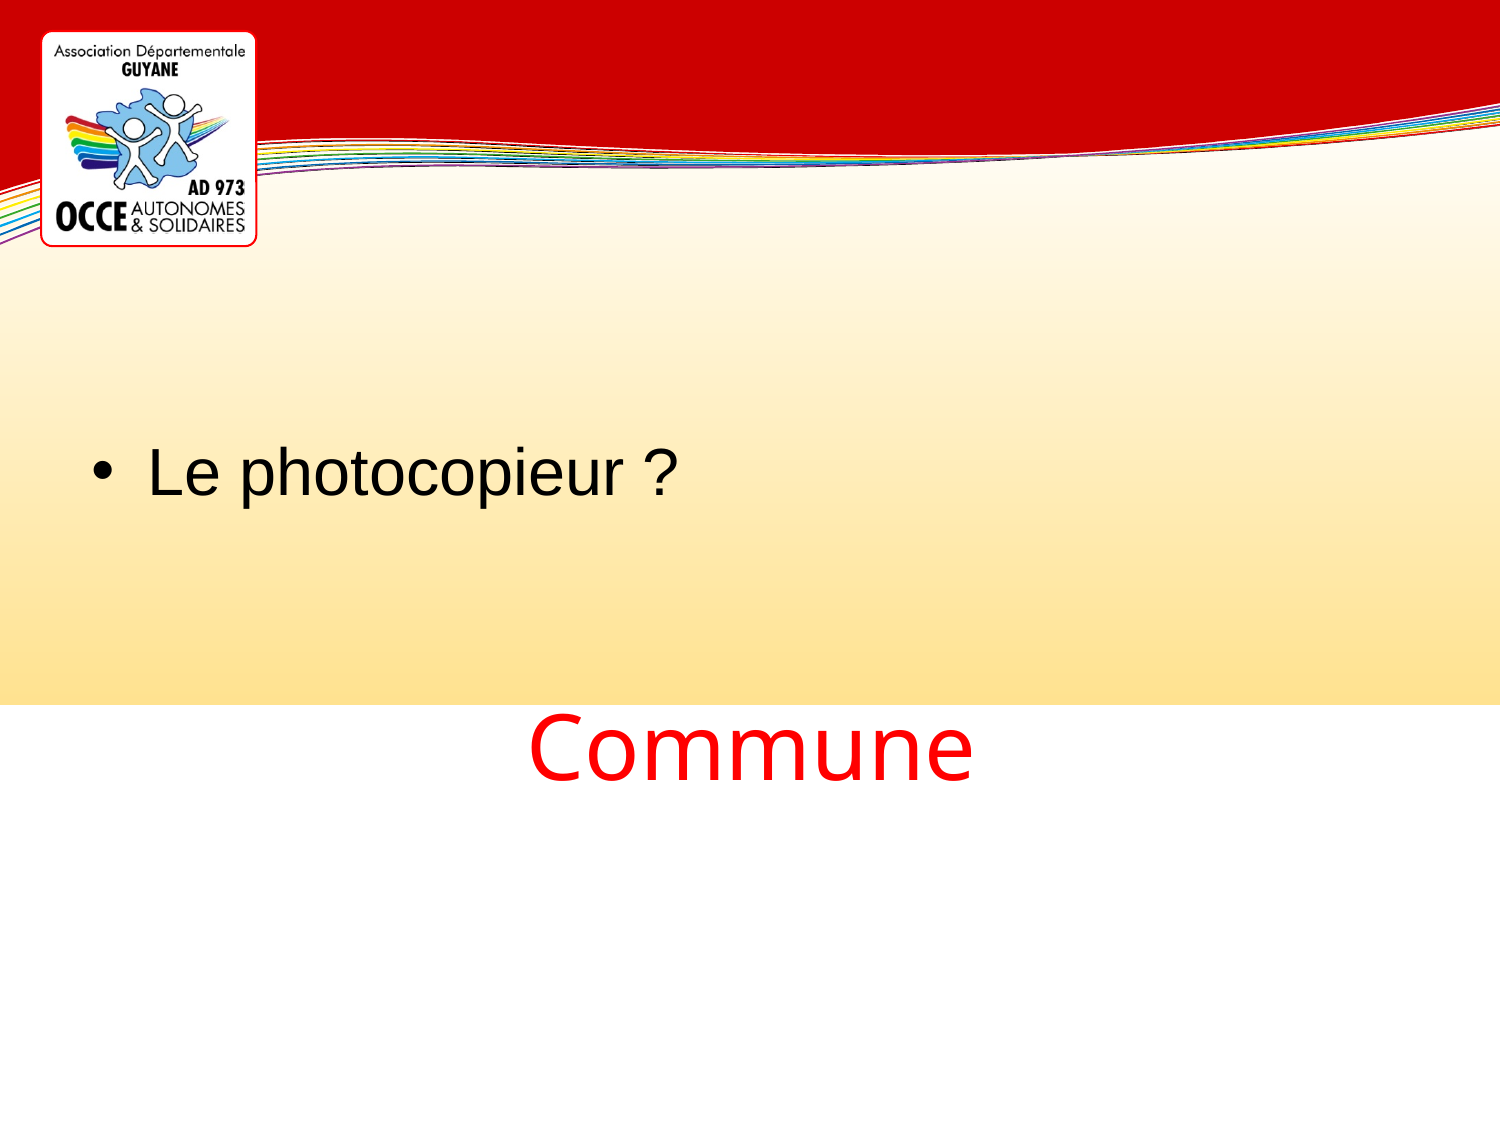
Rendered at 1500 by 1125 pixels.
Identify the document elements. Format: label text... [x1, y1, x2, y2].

list Le photocopieur ? Commune [76, 432, 1427, 894]
picture [54, 44, 245, 234]
